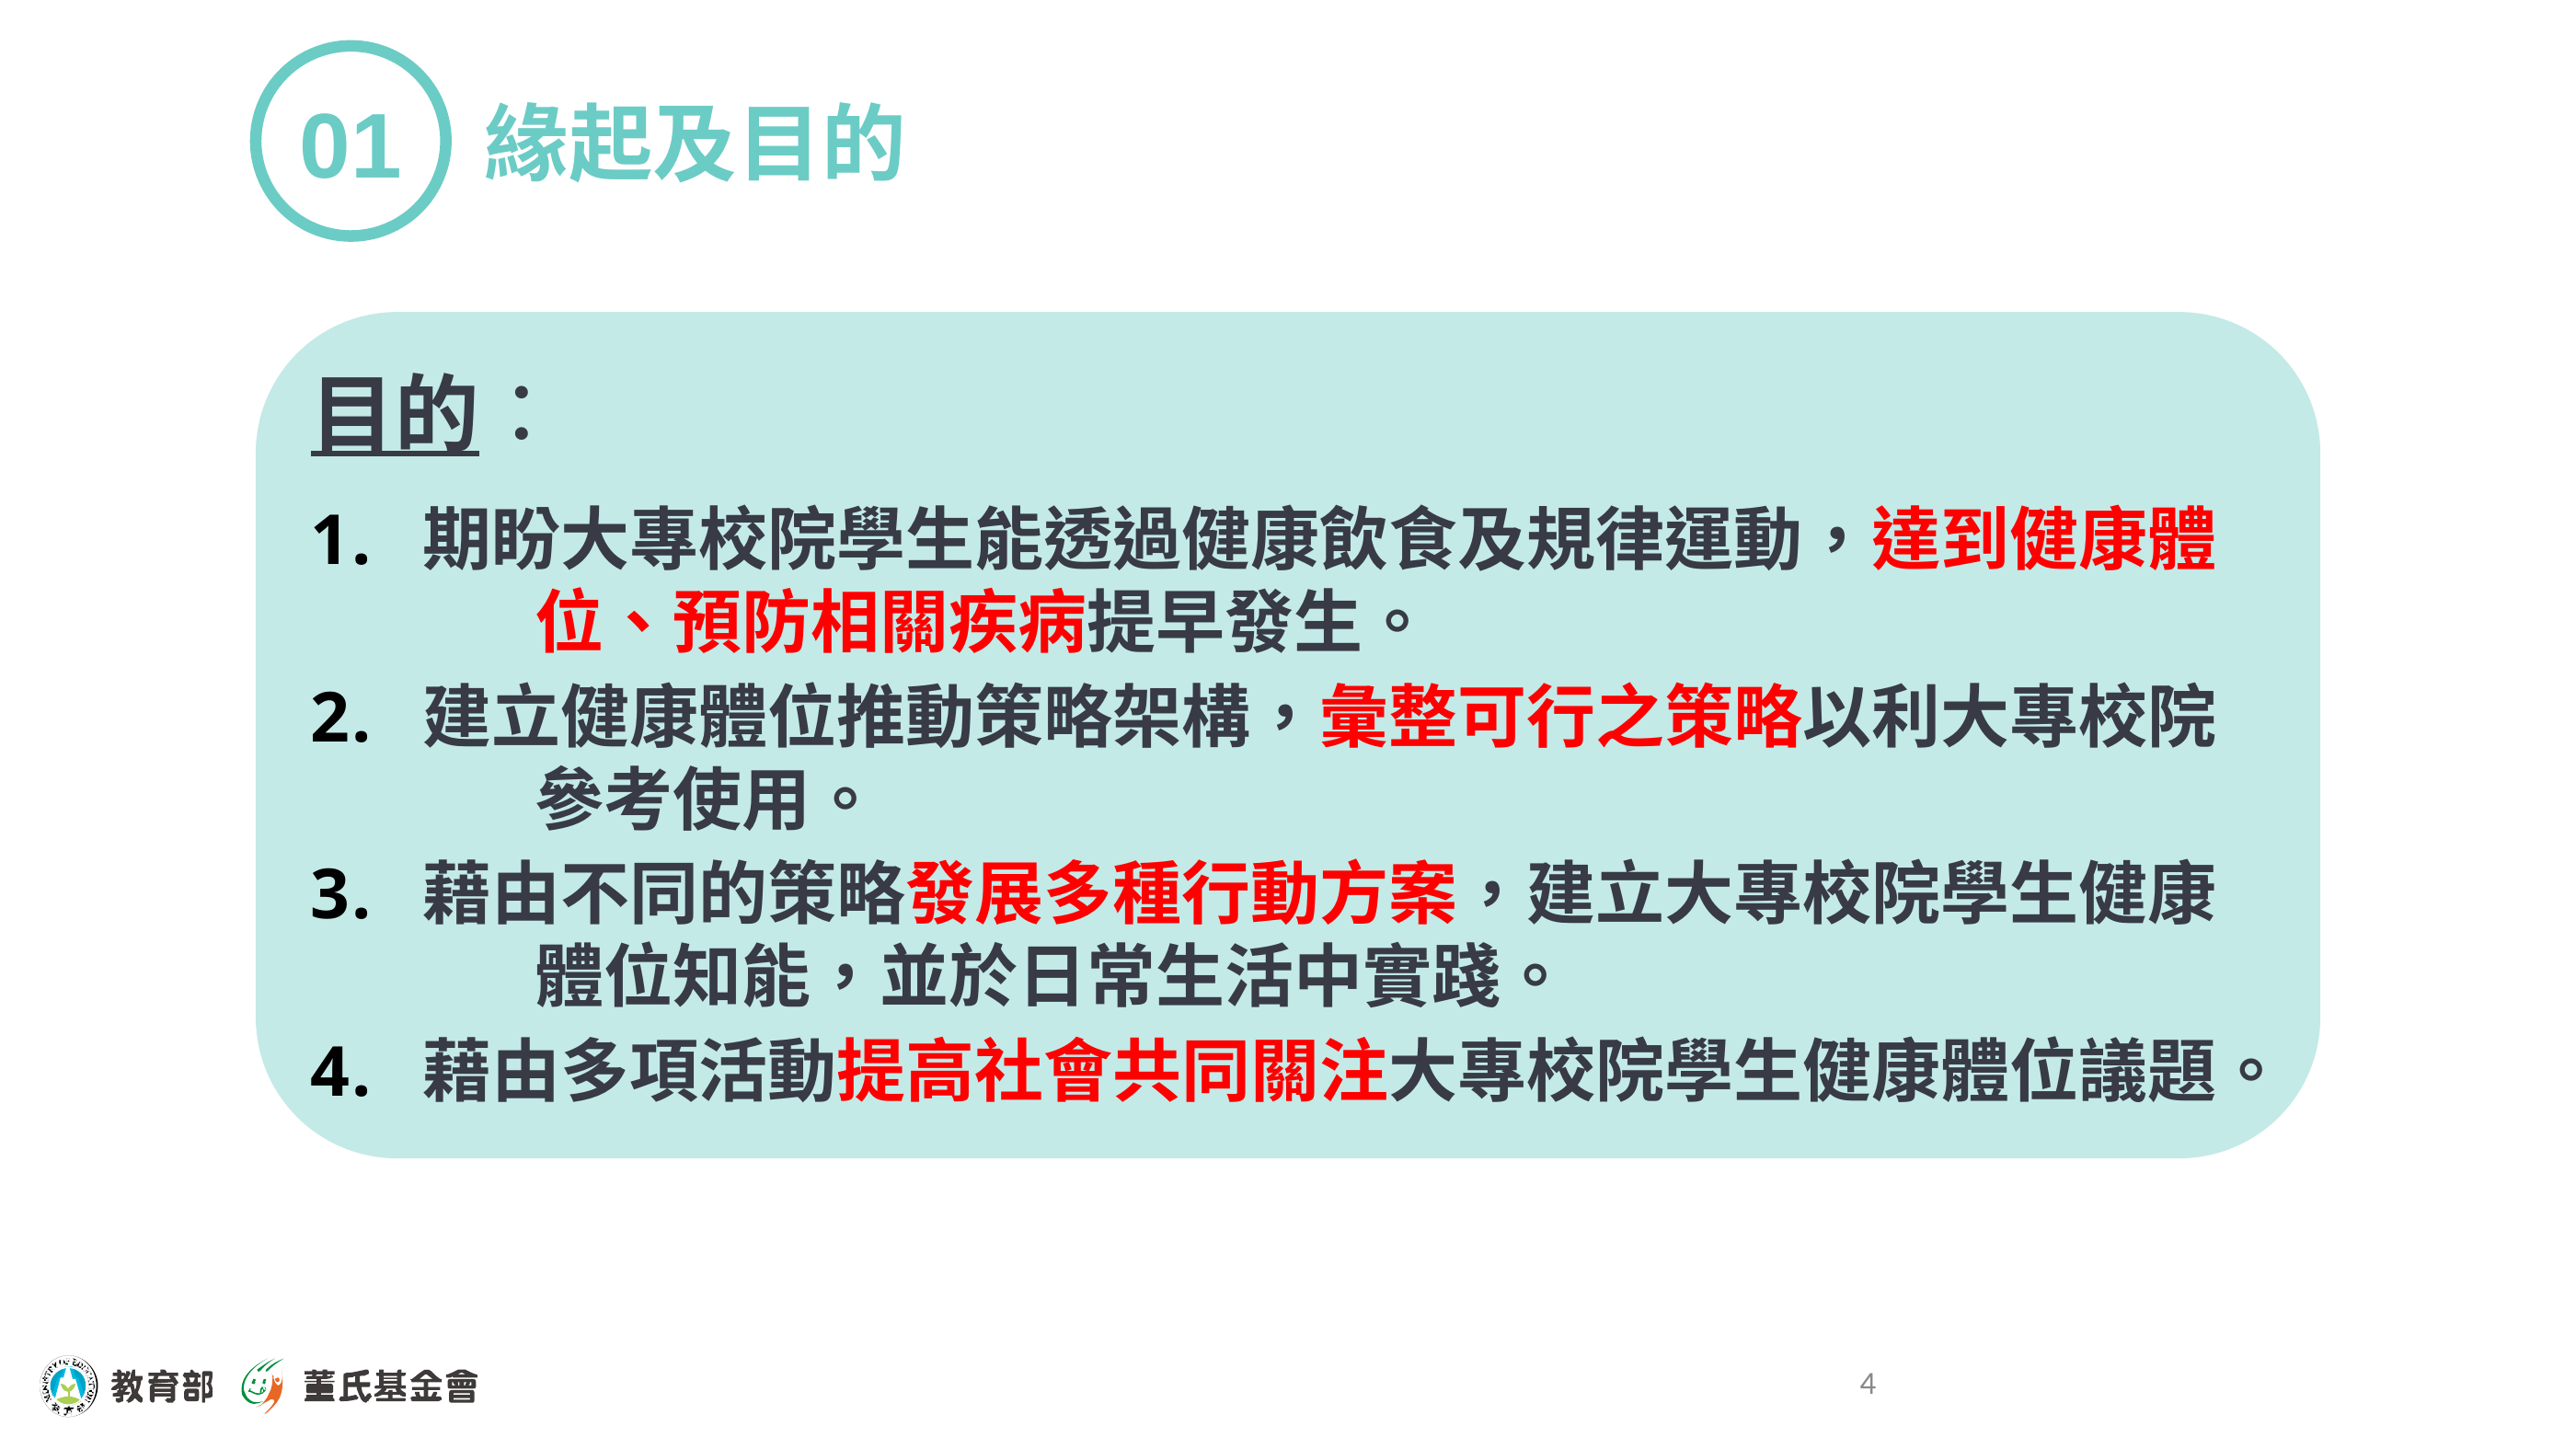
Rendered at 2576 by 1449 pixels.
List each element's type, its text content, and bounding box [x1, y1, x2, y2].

text_box 目的： 期盼大專校院學生能透過健康飲食及規律運動，達到健康體位、預防相關疾病提早發生。 建立健康體位推動策略架構，彙整可行之策略以利大專校院參考使用。 藉由不同的策略發展多種行動方案，建立大專校院學生健康體位知能，並於日常生活中實踐。 藉由多項活動提高社會共同關注大專校院學生健康體位議題。 [255, 312, 2321, 1159]
text_box 01 [255, 45, 446, 236]
text_box 緣起及目的 [470, 83, 1048, 200]
text_box 4 [1846, 1342, 2448, 1420]
